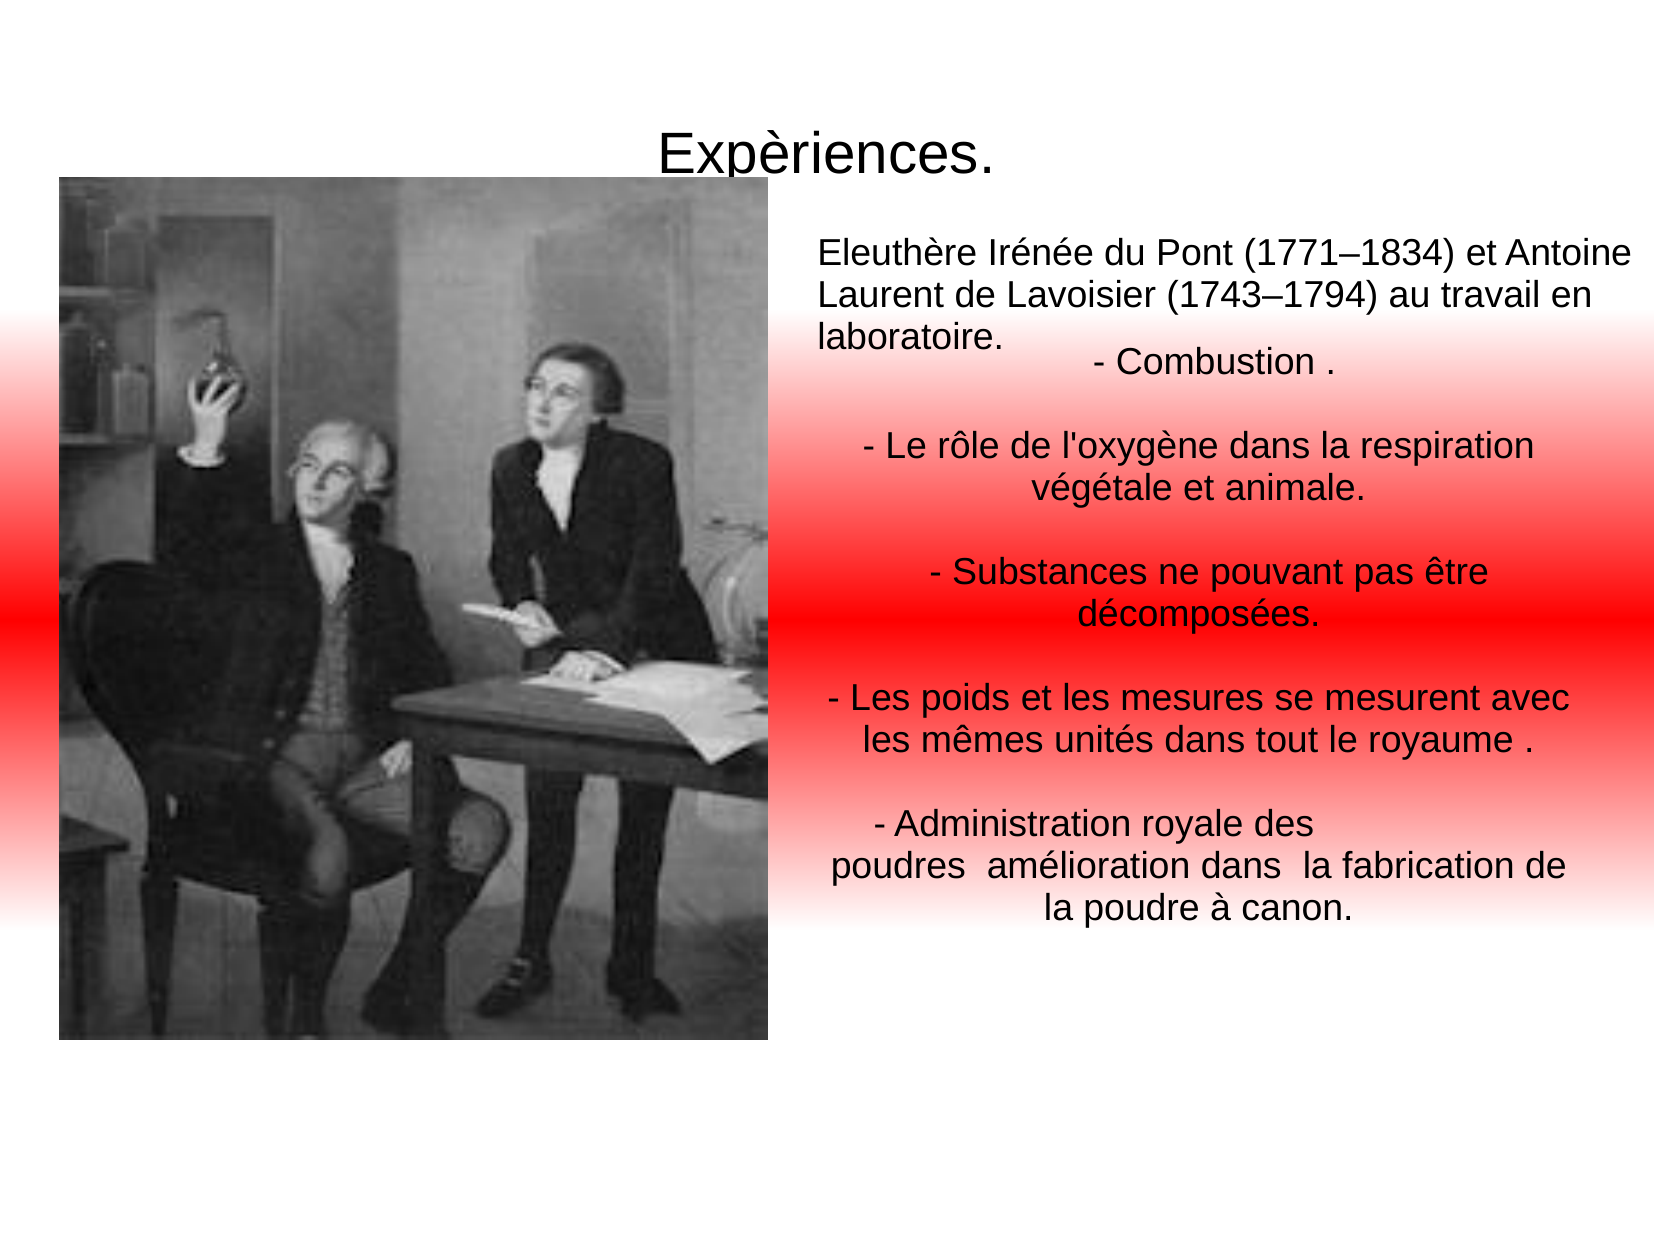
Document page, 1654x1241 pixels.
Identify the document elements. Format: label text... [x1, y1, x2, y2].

subtitle - Combustion . - Le rôle de l'oxygène dans la respiration végétale et animale. - Substances ne pouvant pas être décomposées. - Les poids et les mesures se mesurent avec les mêmes unités dans tout le royaume . - Administration royale des poudres amélioration dans la fabrication de la poudre à canon. [826, 366, 1571, 1004]
title Expèriences. [82, 49, 826, 257]
subtitle - Combustion . - Le rôle de l'oxygène dans la respiration végétale et animale. - Substances ne pouvant pas être décomposées. - Les poids et les mesures se mesurent avec les mêmes unités dans tout le royaume . - Administration royale des poudres amélioration dans la fabrication de la poudre à canon. [826, 0, 1571, 224]
picture [59, 177, 768, 1040]
text_box Eleuthère Irénée du Pont (1771–1834) et Antoine Laurent de Lavoisier (1743–1794) au travail en laboratoire. [802, 224, 1654, 366]
